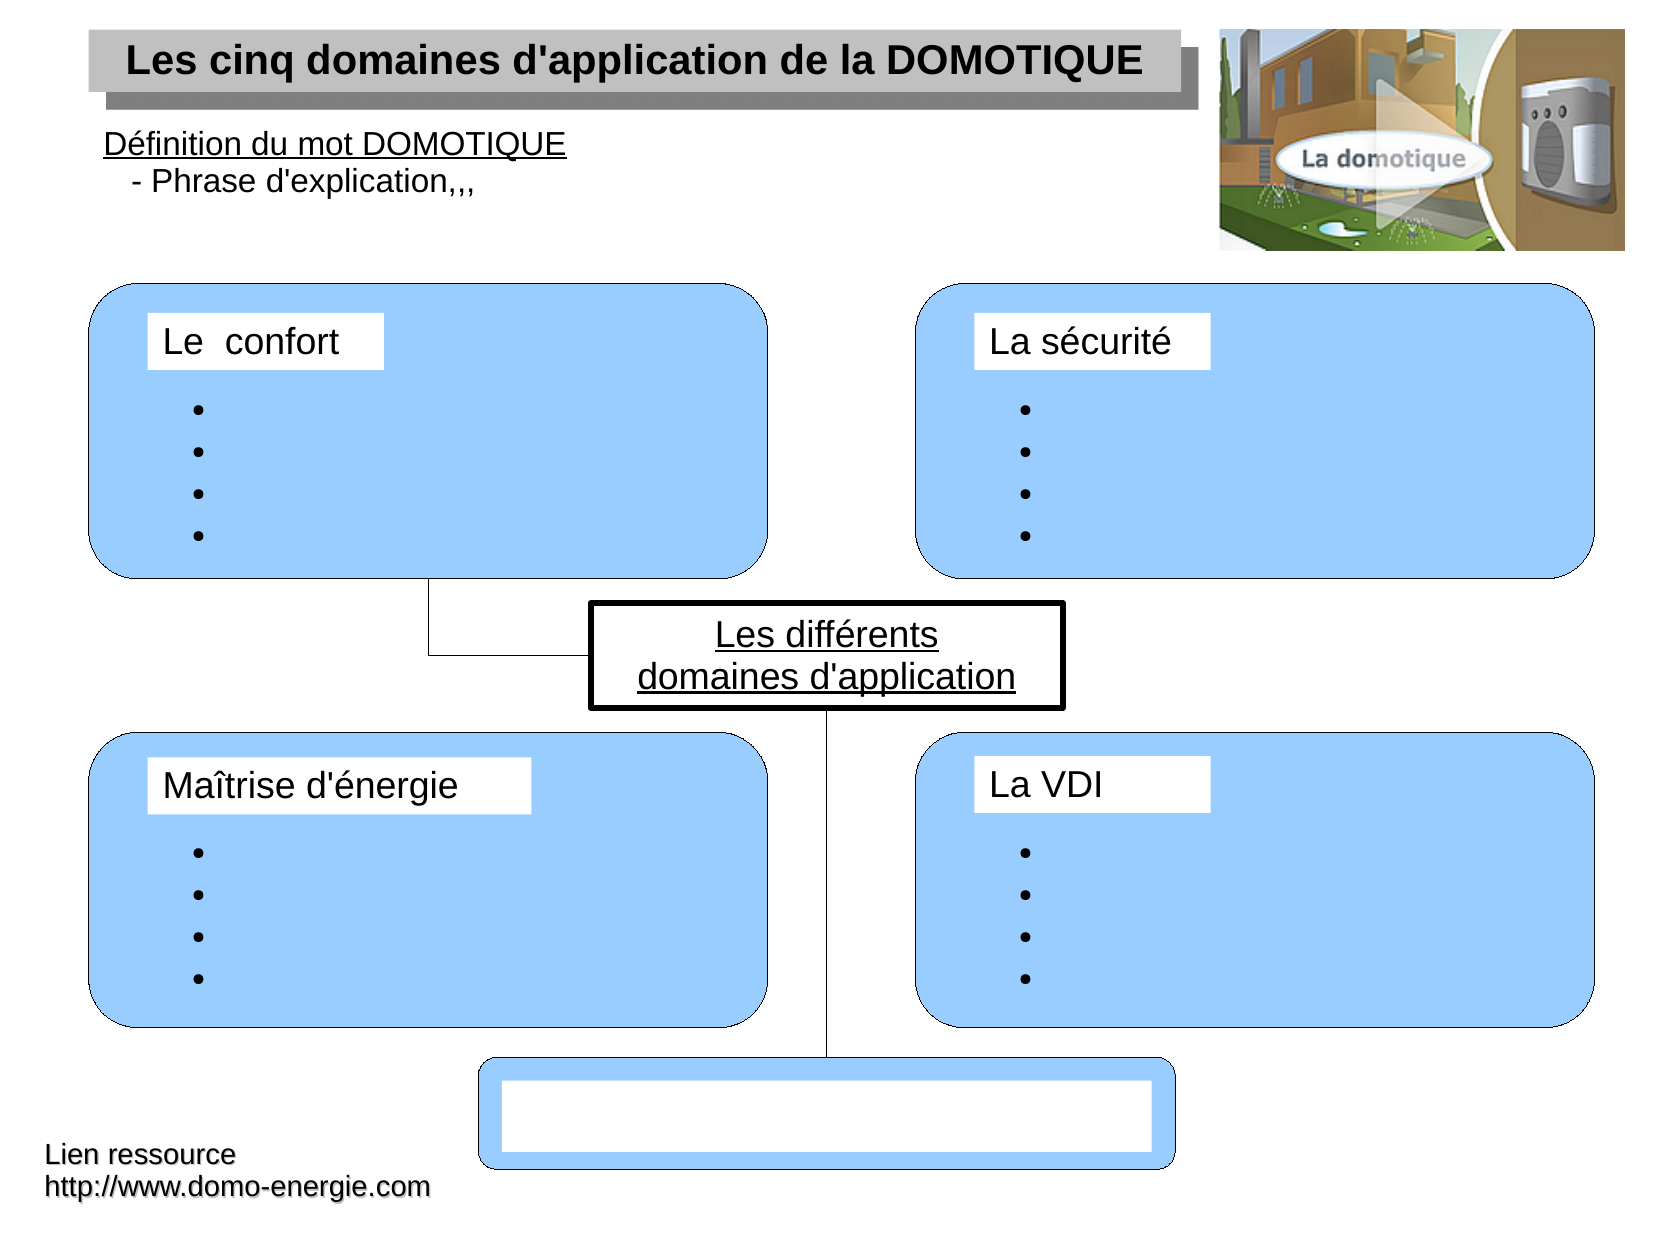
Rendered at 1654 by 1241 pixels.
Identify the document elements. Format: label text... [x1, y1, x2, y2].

text_box [88, 283, 768, 579]
text_box Définition du mot DOMOTIQUE - Phrase d'explication,,, [88, 118, 1182, 264]
text_box [88, 732, 768, 1028]
text_box [915, 732, 1595, 1028]
text_box La VDI [974, 755, 1211, 813]
text_box [478, 1057, 1176, 1170]
text_box Lien ressource http://www.domo-energie.com [29, 1130, 473, 1211]
text_box Maîtrise d'énergie [147, 757, 532, 815]
text_box La sécurité [974, 312, 1211, 370]
picture [1219, 29, 1625, 251]
text_box Le confort [147, 312, 384, 370]
text_box Les cinq domaines d'application de la DOMOTIQUE [88, 29, 1182, 92]
text_box [915, 283, 1595, 579]
text_box Les différents domaines d'application [590, 603, 1063, 708]
